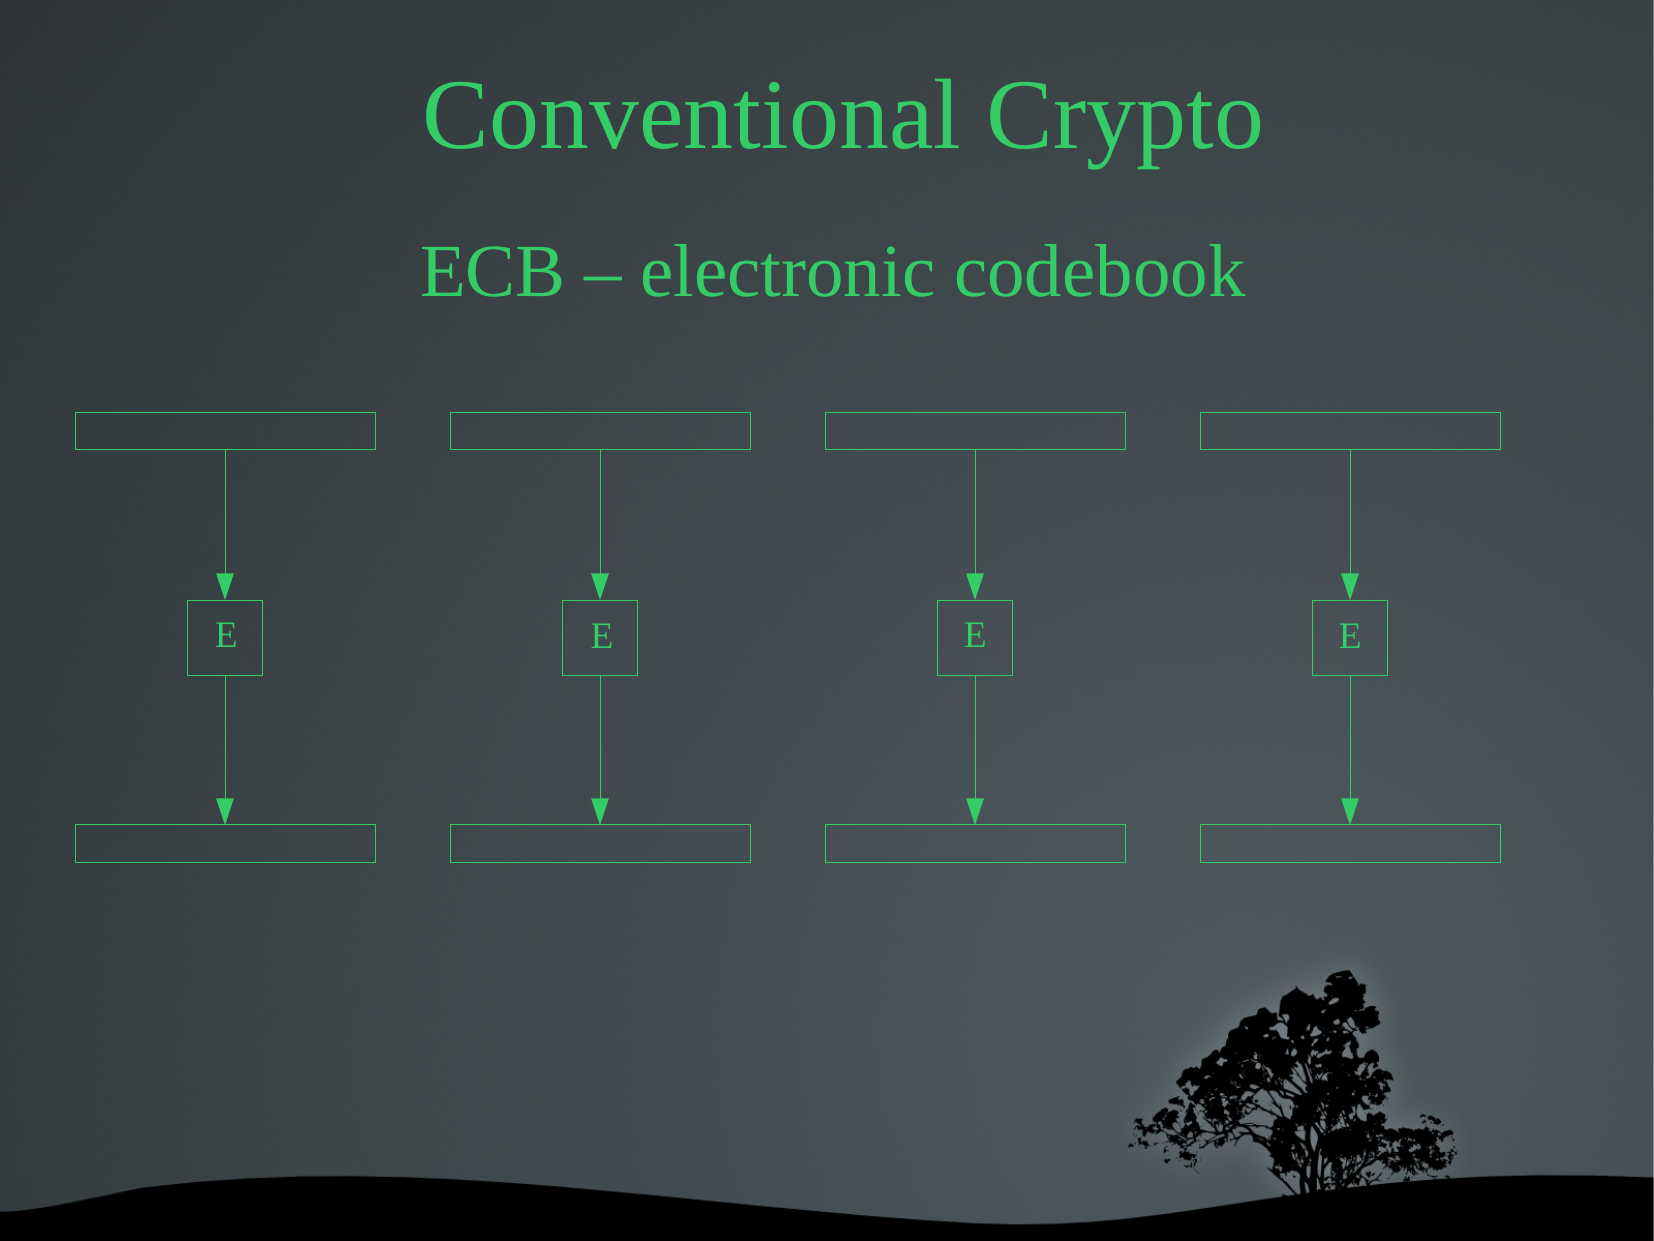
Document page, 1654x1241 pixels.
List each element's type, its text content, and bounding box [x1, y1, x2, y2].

text_box E [1324, 607, 1377, 669]
text_box E [575, 607, 629, 669]
text_box E [949, 607, 1002, 668]
text_box E [199, 606, 253, 667]
text_box Conventional Crypto [408, 51, 1276, 188]
picture [0, 0, 1654, 1241]
text_box ECB – electronic codebook [405, 222, 1261, 328]
